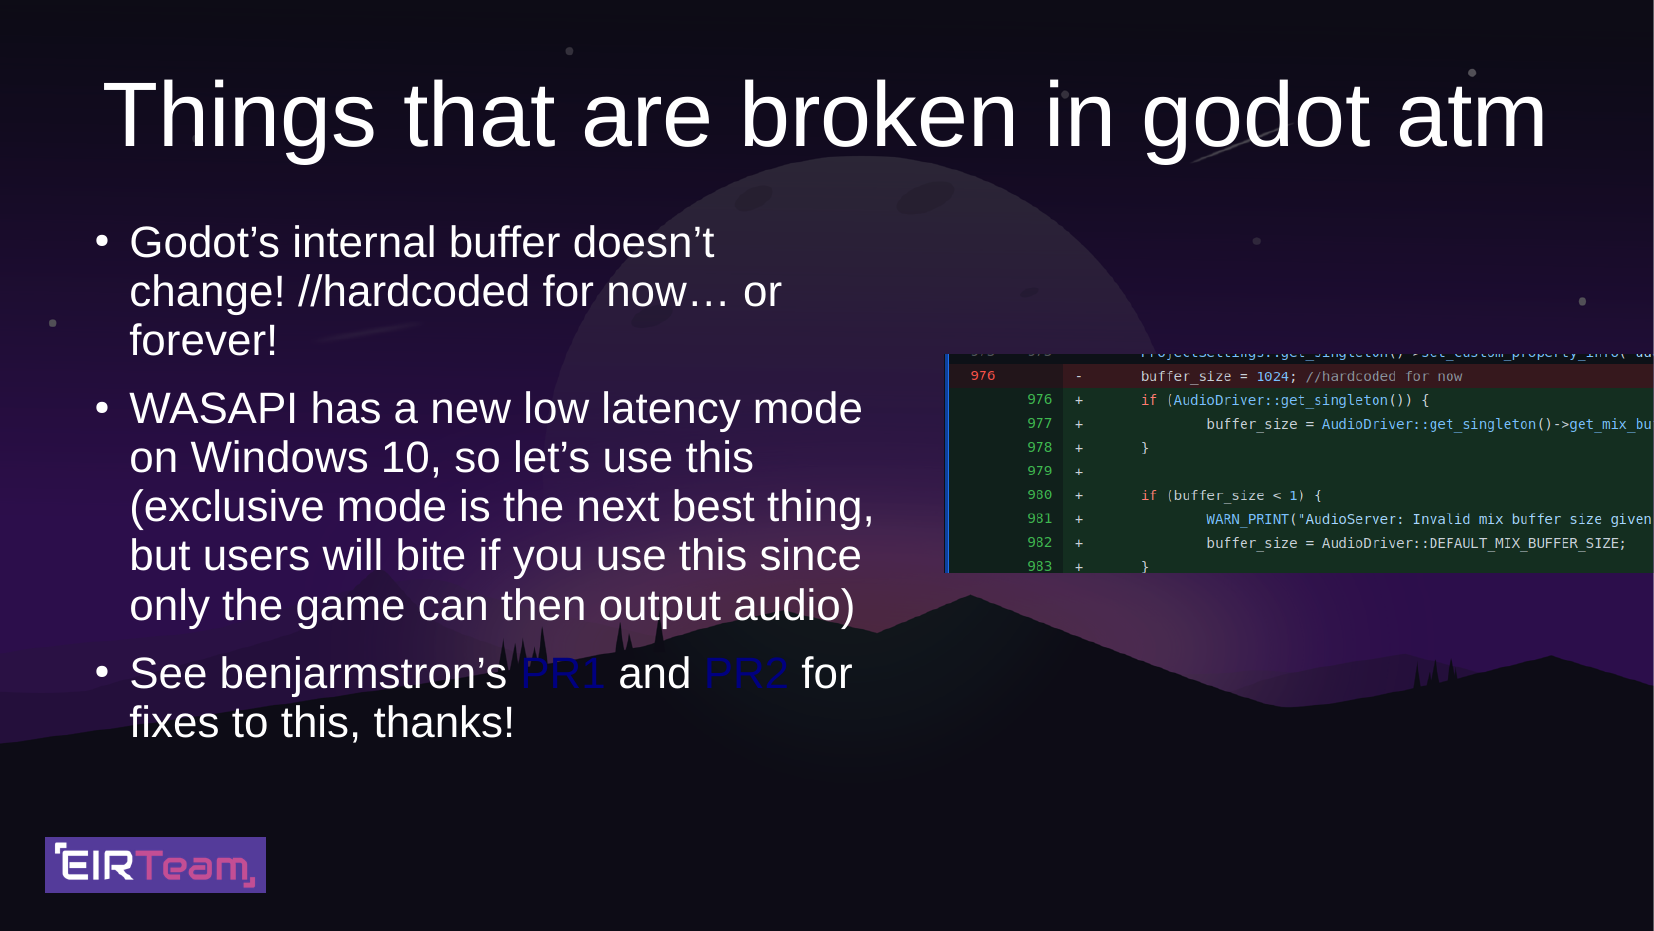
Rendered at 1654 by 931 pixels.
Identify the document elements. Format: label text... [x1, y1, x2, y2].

list Godot’s internal buffer doesn’t change! //hardcoded for now… or forever! WASAPI has a new low latency mode on Windows 10, so let’s use this (exclusive mode is the next best thing, but users will bite if you use this since only the game can then output audio) See benjarmstron’s PR1 and PR2 for fixes to this, thanks! [82, 217, 916, 758]
picture [0, 0, 1654, 931]
title Things that are broken in godot atm [82, 37, 1571, 193]
